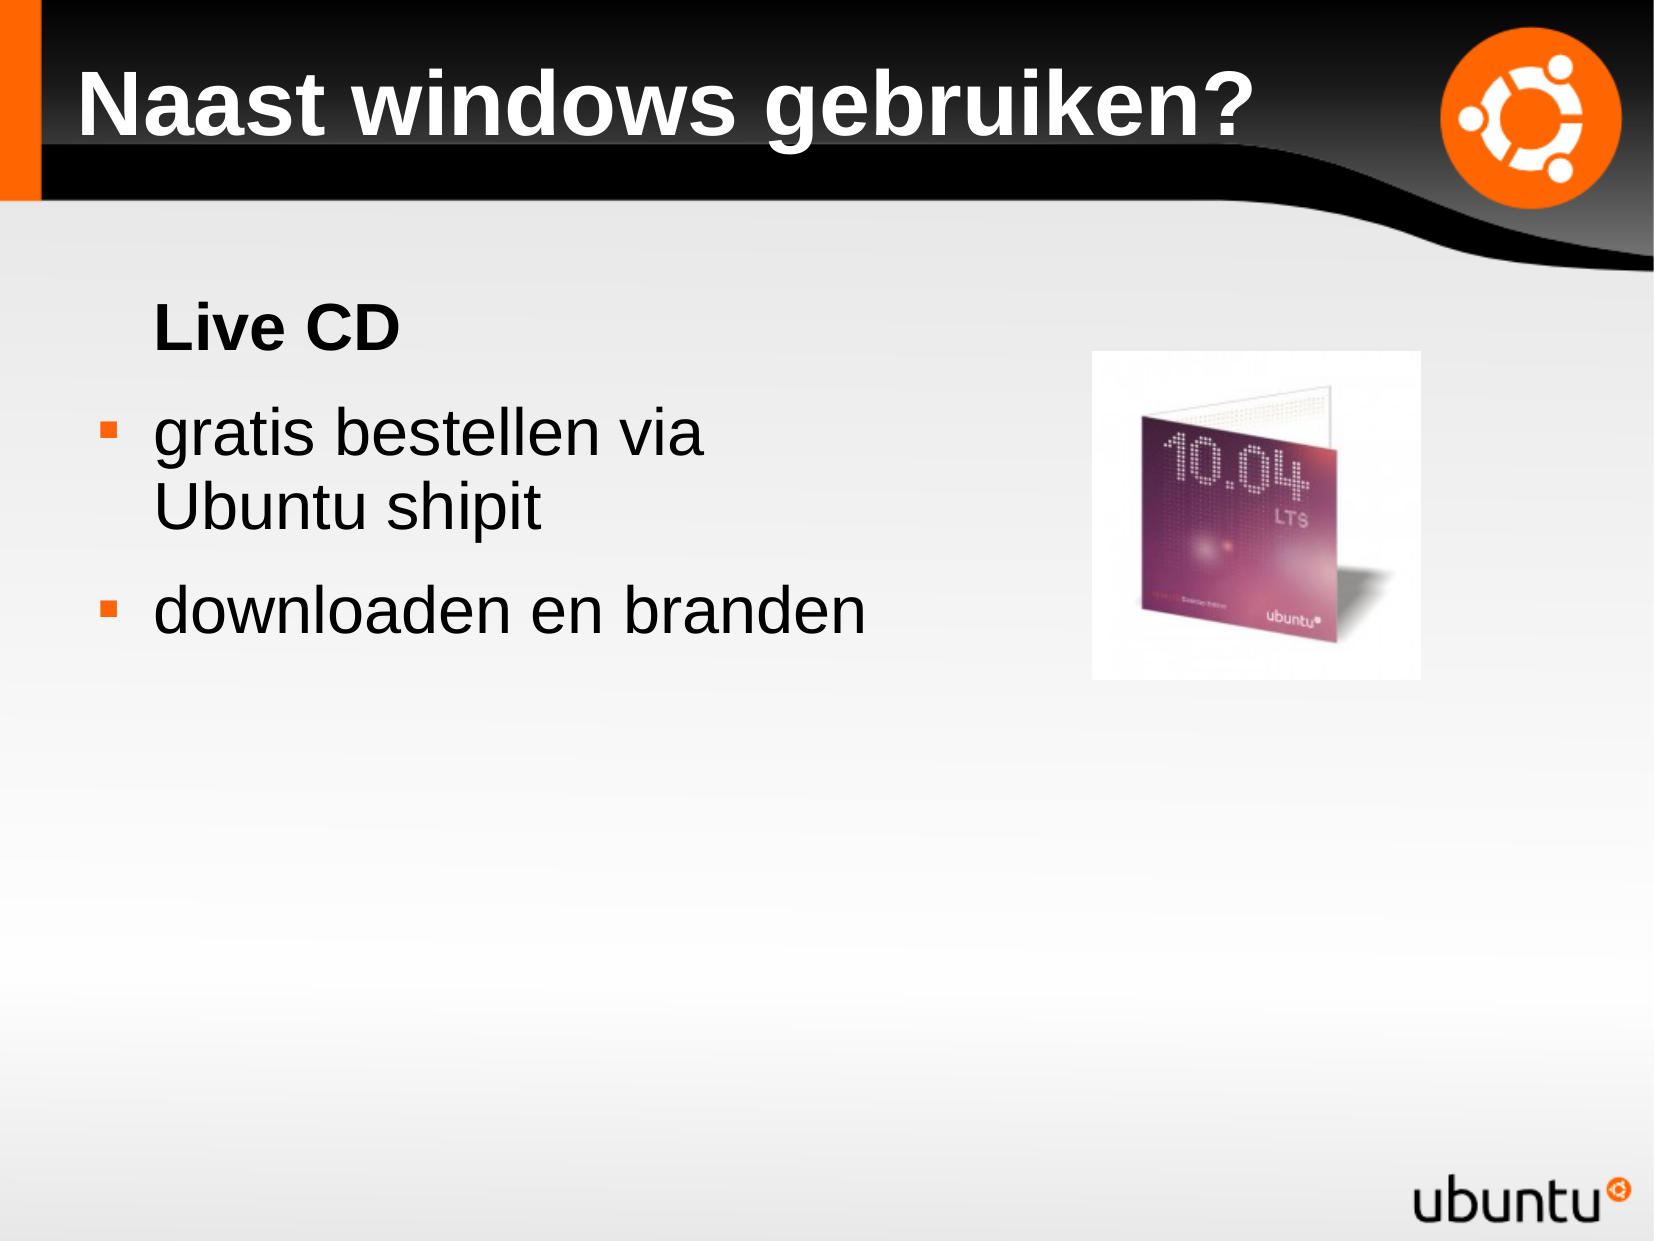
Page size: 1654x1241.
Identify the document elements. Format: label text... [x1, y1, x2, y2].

picture [0, 0, 1654, 1241]
list Live CD gratis bestellen via Ubuntu shipit downloaden en branden [82, 290, 916, 1094]
title Naast windows gebruiken? [76, 7, 1565, 200]
